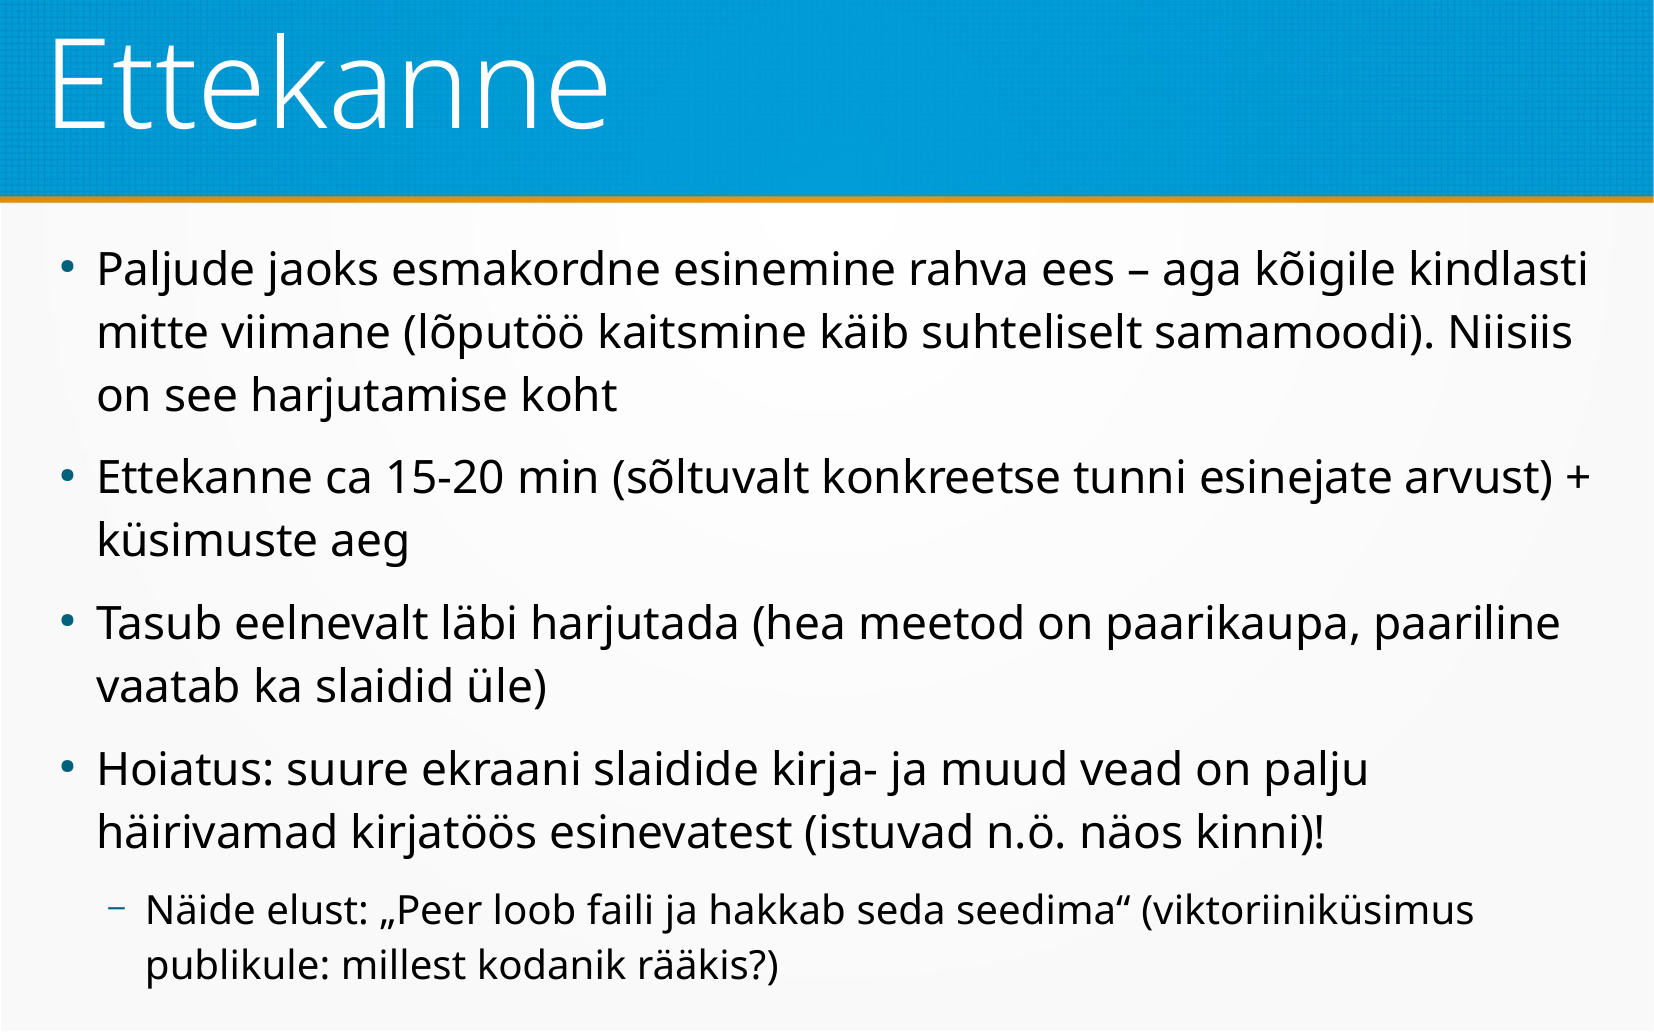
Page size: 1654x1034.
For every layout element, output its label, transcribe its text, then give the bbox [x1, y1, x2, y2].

picture [0, 195, 1654, 1034]
list Paljude jaoks esmakordne esinemine rahva ees – aga kõigile kindlasti mitte viimane (lõputöö kaitsmine käib suhteliselt samamoodi). Niisiis on see harjutamise koht Ettekanne ca 15-20 min (sõltuvalt konkreetse tunni esinejate arvust) + küsimuste aeg Tasub eelnevalt läbi harjutada (hea meetod on paarikaupa, paariline vaatab ka slaidid üle) Hoiatus: suure ekraani slaidide kirja- ja muud vead on palju häirivamad kirjatöös esinevatest (istuvad n.ö. näos kinni)! Näide elust: „Peer loob faili ja hakkab seda seedima“ (viktoriiniküsimus publikule: millest kodanik rääkis?) [47, 236, 1607, 1002]
title Ettekanne [43, 0, 1619, 166]
